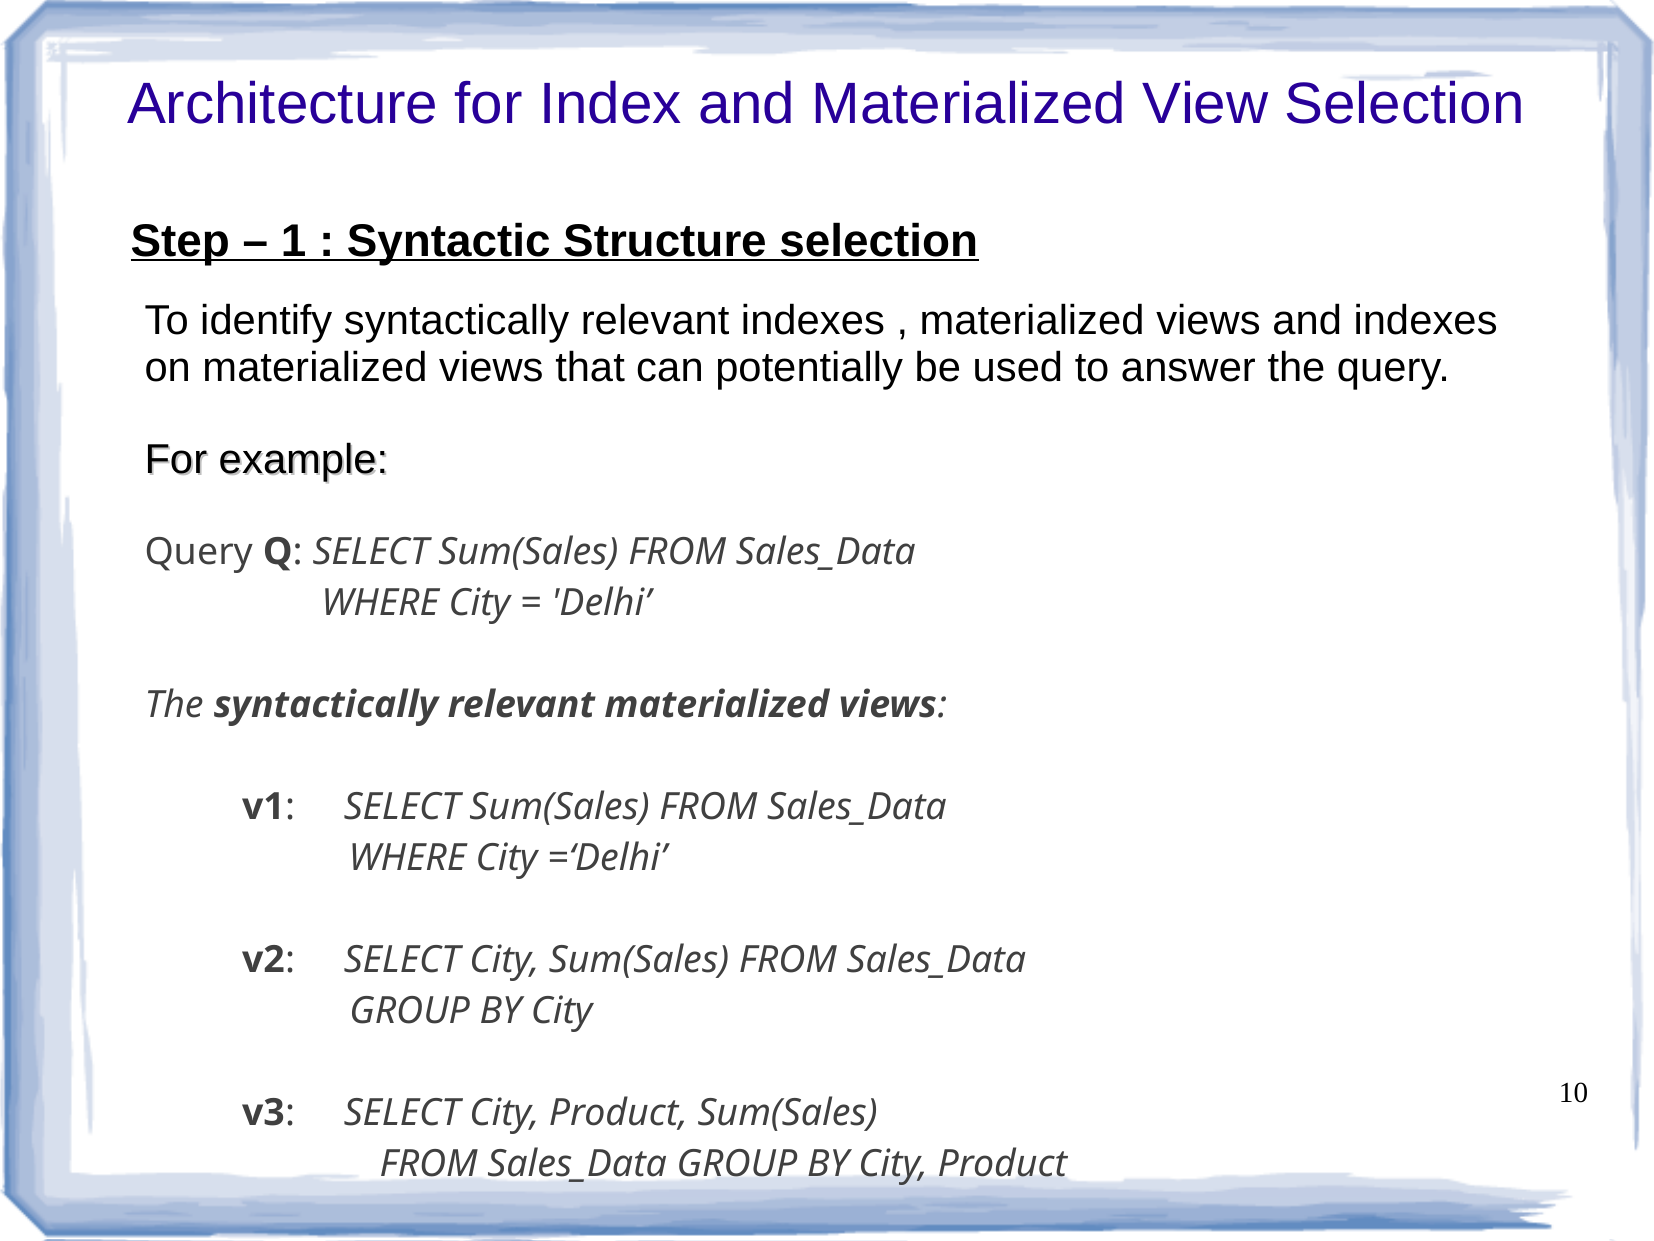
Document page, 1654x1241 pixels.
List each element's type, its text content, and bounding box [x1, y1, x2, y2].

title Architecture for Index and Materialized View Selection [82, 0, 1571, 208]
text_box Step – 1 : Syntactic Structure selection [115, 207, 1004, 274]
text_box To identify syntactically relevant indexes , materialized views and indexes on materialized views that can potentially be used to answer the query. For example: Query Q: SELECT Sum(Sales) FROM Sales_Data WHERE City = 'Delhi’ The syntactically relevant materialized views: v1: SELECT Sum(Sales) FROM Sales_Data WHERE City =‘Delhi’ v2: SELECT City, Sum(Sales) FROM Sales_Data GROUP BY City v3: SELECT City, Product, Sum(Sales) FROM Sales_Data GROUP BY City, Product [129, 289, 1525, 1185]
picture [0, 0, 1654, 1241]
